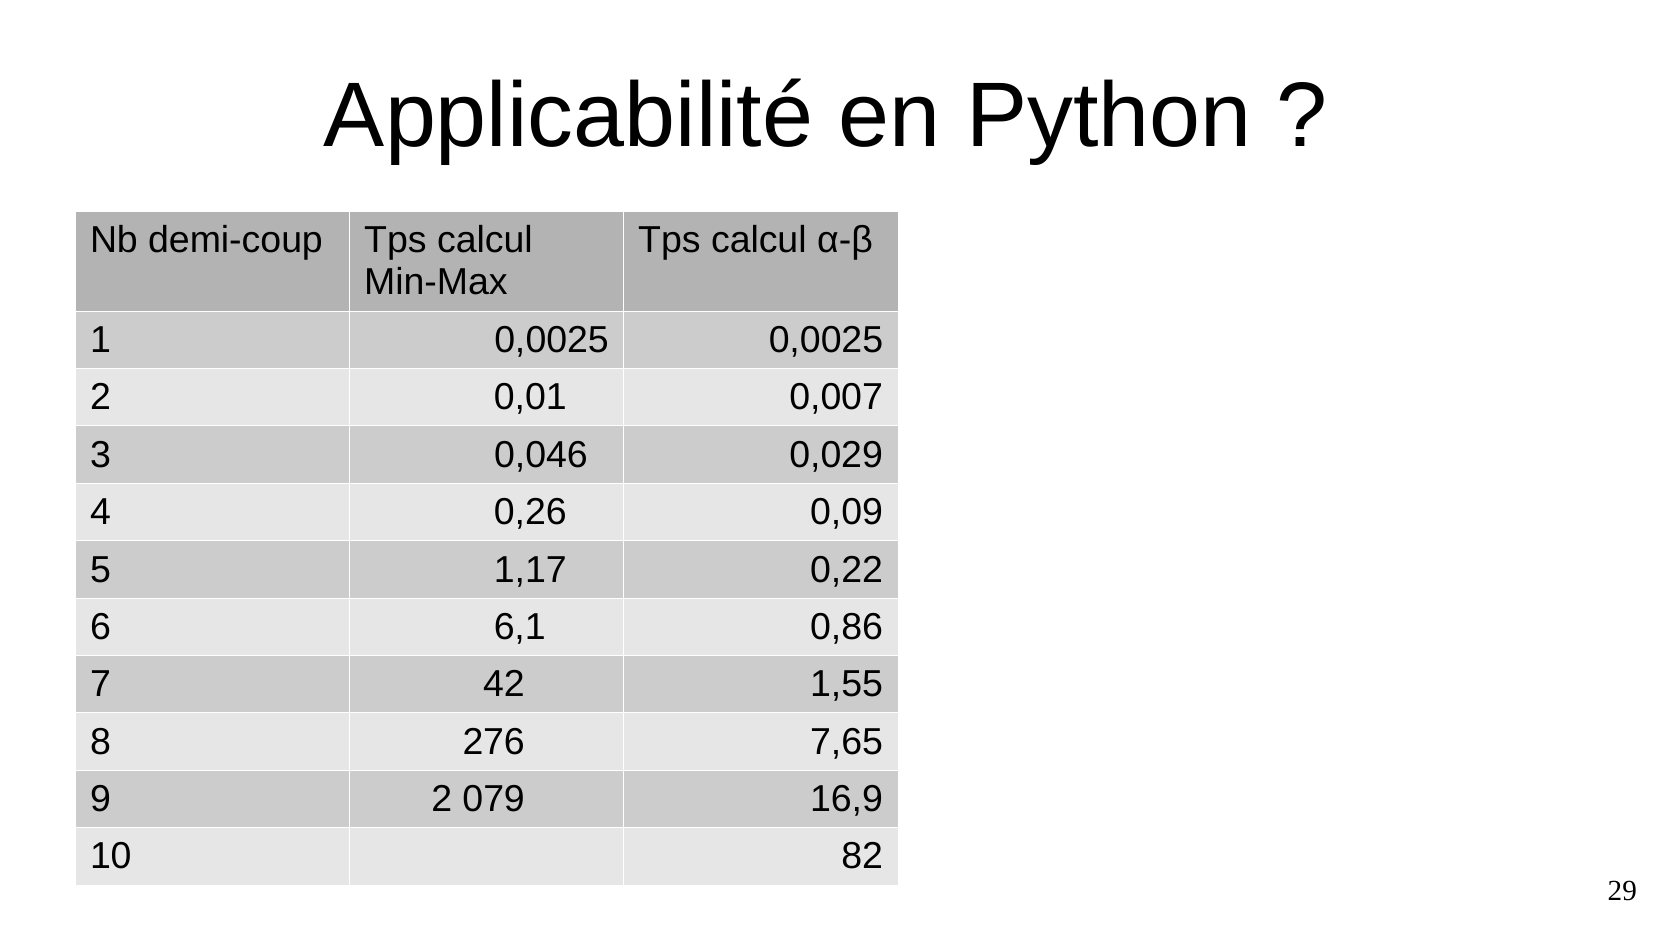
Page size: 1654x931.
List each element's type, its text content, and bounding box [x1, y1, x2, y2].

table_cell 8 [76, 713, 349, 770]
table_cell 276 [350, 713, 623, 770]
table_cell 4 [76, 484, 349, 540]
table_cell 82 [624, 828, 898, 885]
table_cell 2 079 [350, 771, 623, 827]
table_cell 1,17 [350, 541, 623, 598]
table_cell 9 [76, 771, 349, 827]
table_cell 42 [350, 656, 623, 712]
table_cell 0,0025 [350, 312, 623, 368]
table_cell 6 [76, 599, 349, 655]
table_cell 2 [76, 369, 349, 425]
table_cell 0,86 [624, 599, 898, 655]
table_cell 6,1 [350, 599, 623, 655]
table_cell 0,26 [350, 484, 623, 540]
table_header Nb demi-coup [76, 212, 349, 311]
table_cell 0,046 [350, 426, 623, 483]
table_cell 7,65 [624, 713, 898, 770]
table_cell 10 [76, 828, 349, 885]
table_cell 1 [76, 312, 349, 368]
title Applicabilité en Python ? [82, 37, 1571, 193]
table_cell 0,09 [624, 484, 898, 540]
table_cell 1,55 [624, 656, 898, 712]
table_cell 0,01 [350, 369, 623, 425]
table_cell 5 [76, 541, 349, 598]
table_cell 0,029 [624, 426, 898, 483]
table_cell 3 [76, 426, 349, 483]
table_cell 0,0025 [624, 312, 898, 368]
table_header Tps calcul Min-Max [350, 212, 623, 311]
table_cell 16,9 [624, 771, 898, 827]
table_cell [350, 828, 623, 885]
table_cell 0,22 [624, 541, 898, 598]
table_cell 7 [76, 656, 349, 712]
table_cell 0,007 [624, 369, 898, 425]
table_header Tps calcul α-β [624, 212, 898, 311]
